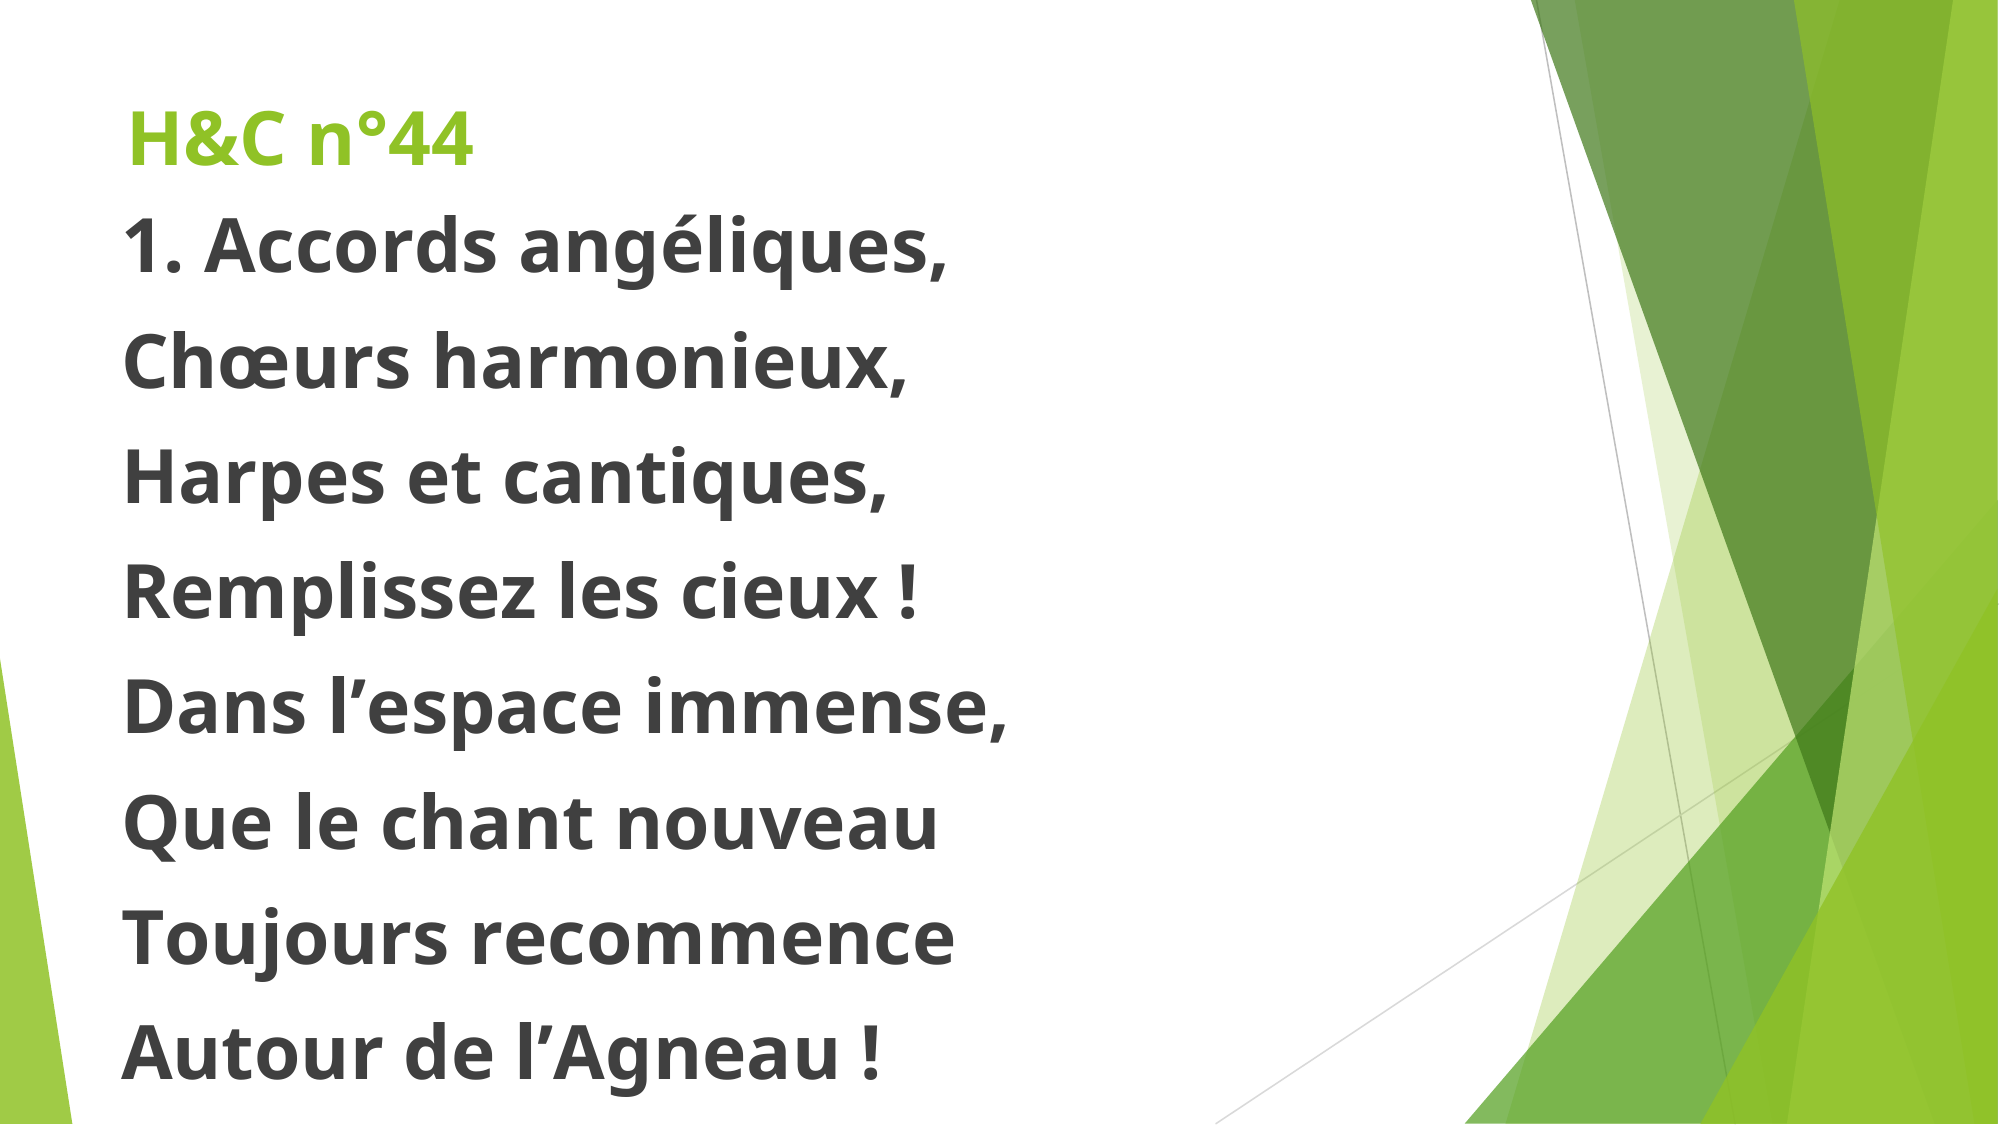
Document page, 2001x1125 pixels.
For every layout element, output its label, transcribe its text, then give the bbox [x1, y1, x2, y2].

text_box H&C n°44 [111, 82, 1522, 177]
text_box 1. Accords angéliques, Chœurs harmonieux, Harpes et cantiques, Remplissez les cieux ! Dans l’espace immense, Que le chant nouveau Toujours recommence Autour de l’Agneau ! [106, 177, 1973, 1037]
